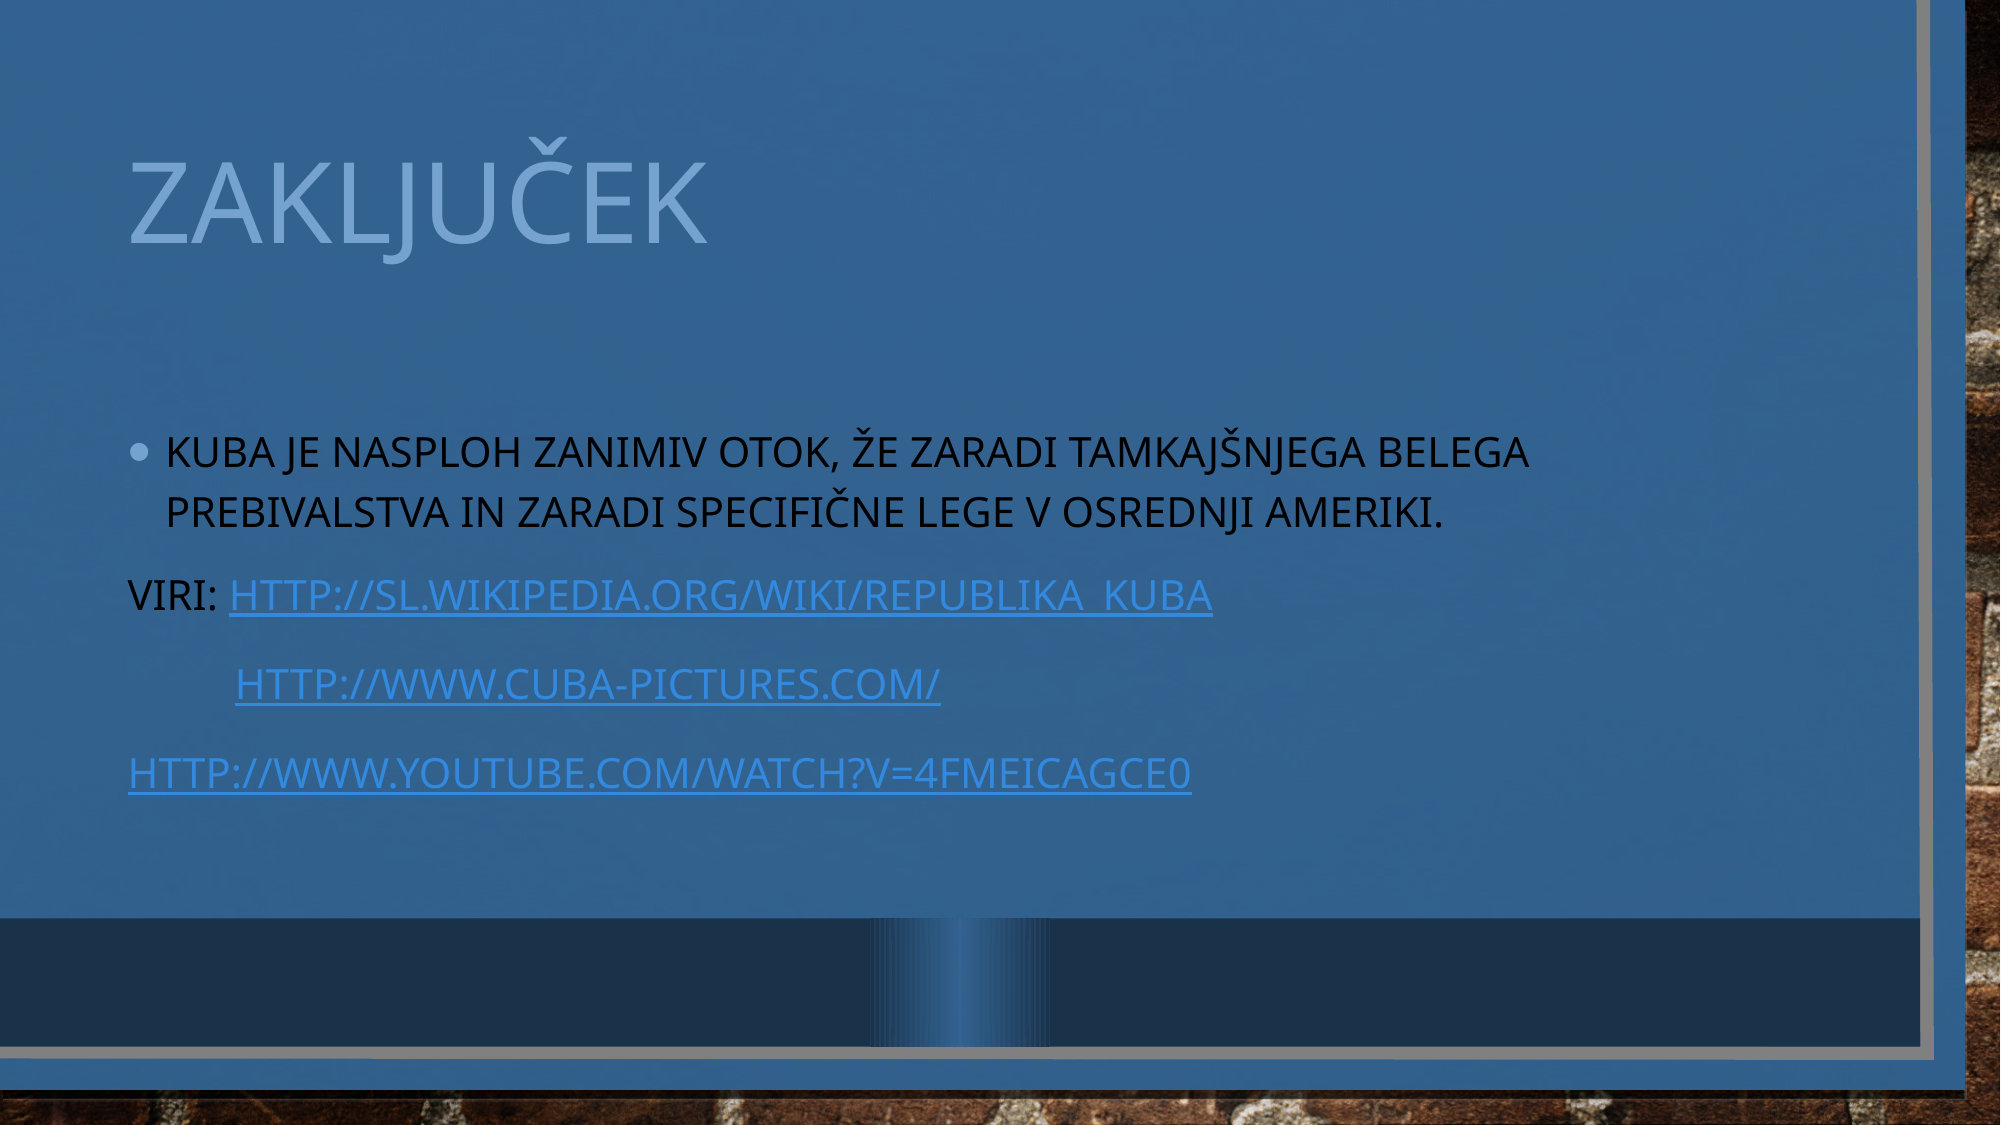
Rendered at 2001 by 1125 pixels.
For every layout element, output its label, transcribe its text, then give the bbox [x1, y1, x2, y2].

picture [0, 0, 1919, 918]
title ZAKLJUČEK [112, 112, 1818, 302]
picture [0, 0, 2001, 1125]
list KUBA JE NASPLOH ZANIMIV OTOK, ŽE ZARADI TAMKAJŠNJEGA BELEGA PREBIVALSTVA IN ZARADI SPECIFIČNE LEGE V OSREDNJI AMERIKI. Viri: http://sl.wikipedia.org/wiki/Republika_Kuba http://www.cuba-pictures.com/ http://www.youtube.com/watch?v=4fMeICagce0 [112, 338, 1818, 882]
